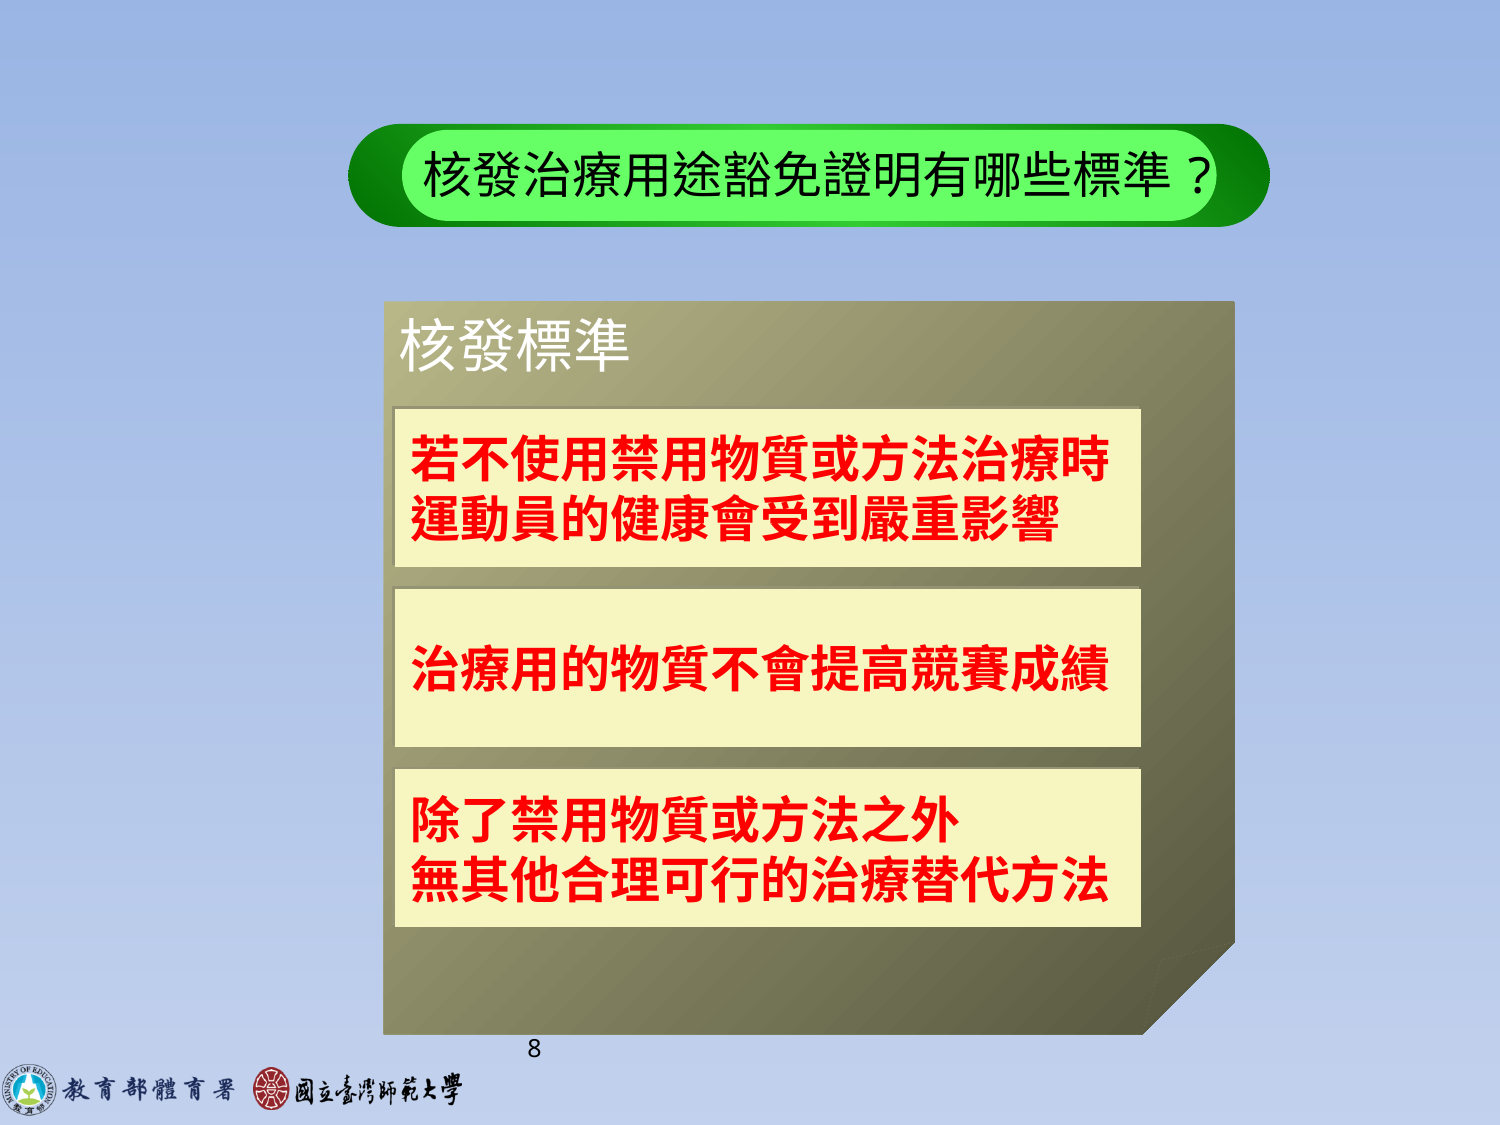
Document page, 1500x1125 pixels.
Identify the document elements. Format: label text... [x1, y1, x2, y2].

text_box [512, 1035, 988, 1088]
text_box [348, 123, 1270, 227]
text_box 治療用的物質不會提高競賽成績 [395, 589, 1141, 747]
text_box 核發治療用途豁免證明有哪些標準? [407, 135, 1213, 211]
text_box 若不使用禁用物質或方法治療時 運動員的健康會受到嚴重影響 [395, 409, 1141, 567]
text_box 除了禁用物質或方法之外 無其他合理可行的治療替代方法 [395, 769, 1141, 927]
text_box 核發標準 [383, 301, 1235, 1035]
